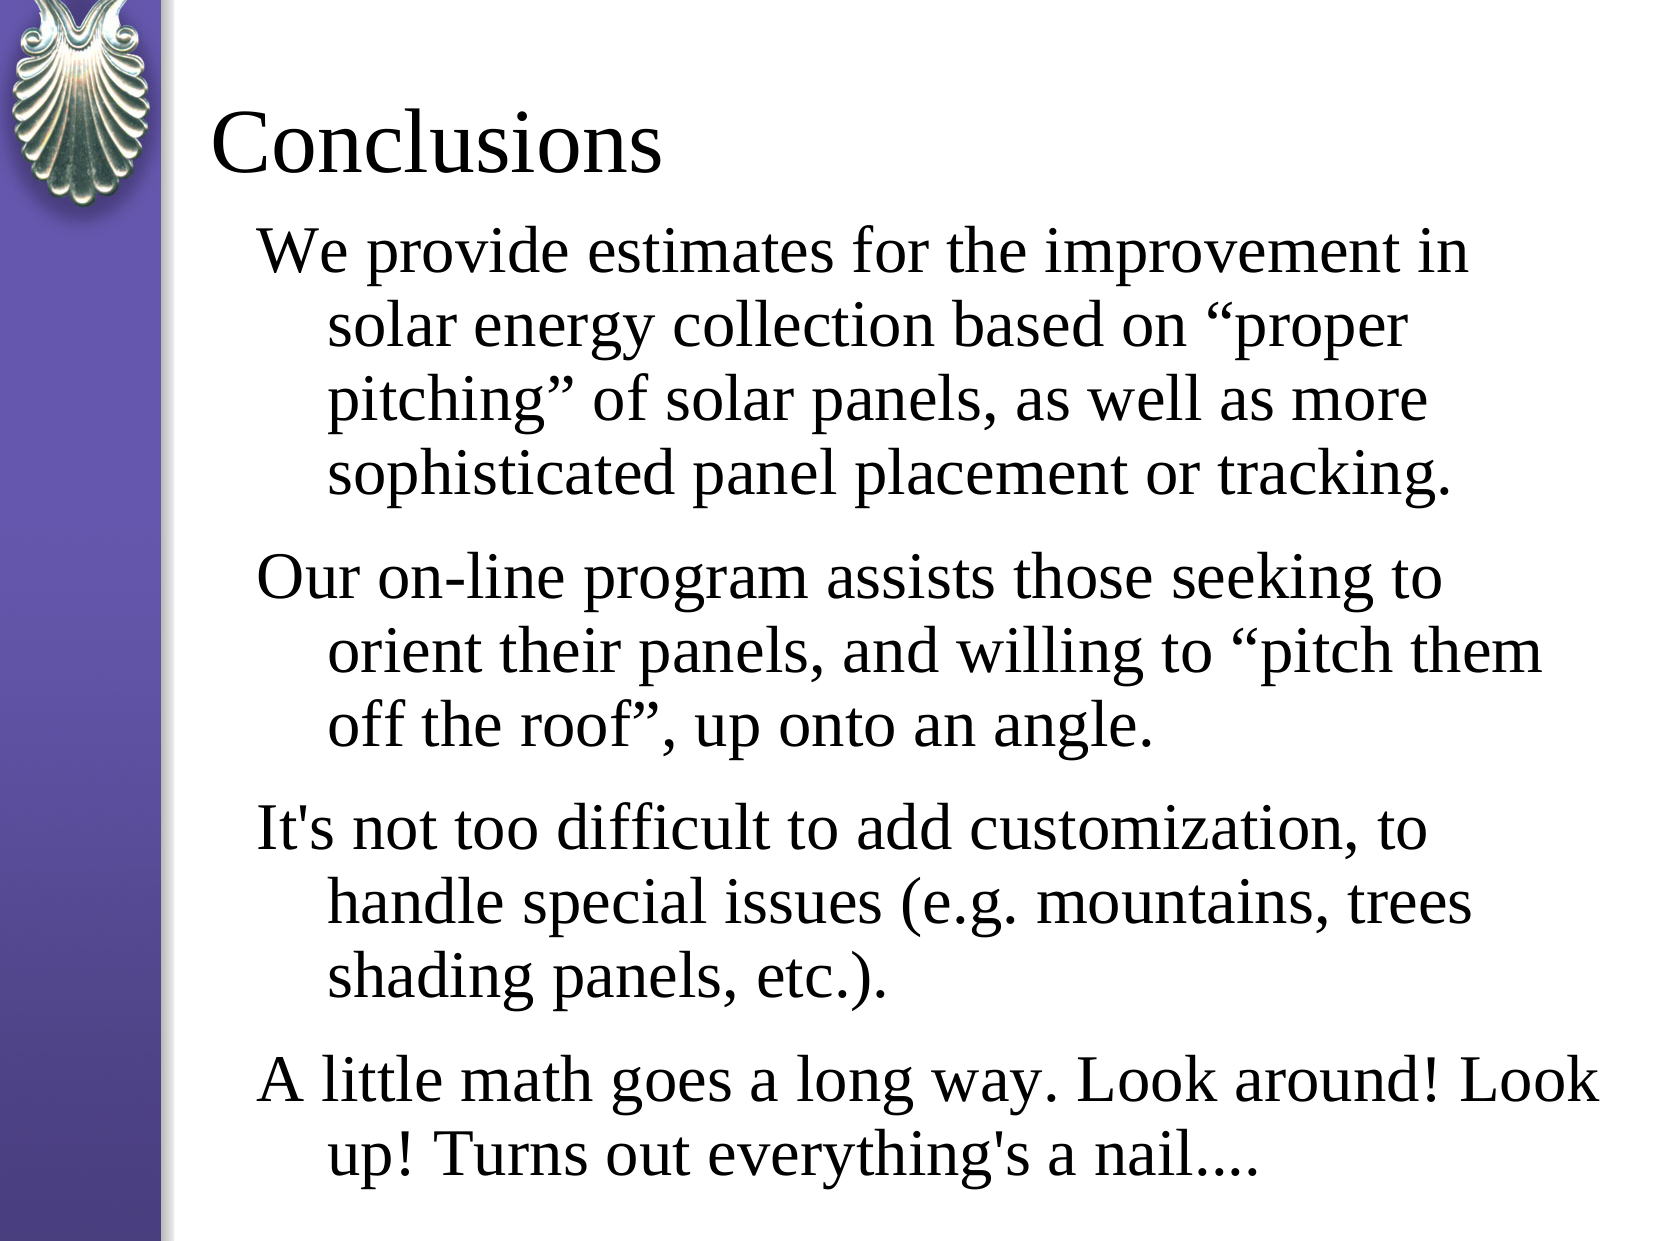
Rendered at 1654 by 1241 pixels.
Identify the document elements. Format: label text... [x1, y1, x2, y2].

picture [0, 0, 161, 1241]
list We provide estimates for the improvement in solar energy collection based on “proper pitching” of solar panels, as well as more sophisticated panel placement or tracking. Our on-line program assists those seeking to orient their panels, and willing to “pitch them off the roof”, up onto an angle. It's not too difficult to add customization, to handle special issues (e.g. mountains, trees shading panels, etc.). A little math goes a long way. Look around! Look up! Turns out everything's a nail.... [235, 212, 1610, 1191]
title Conclusions [210, 37, 1623, 246]
